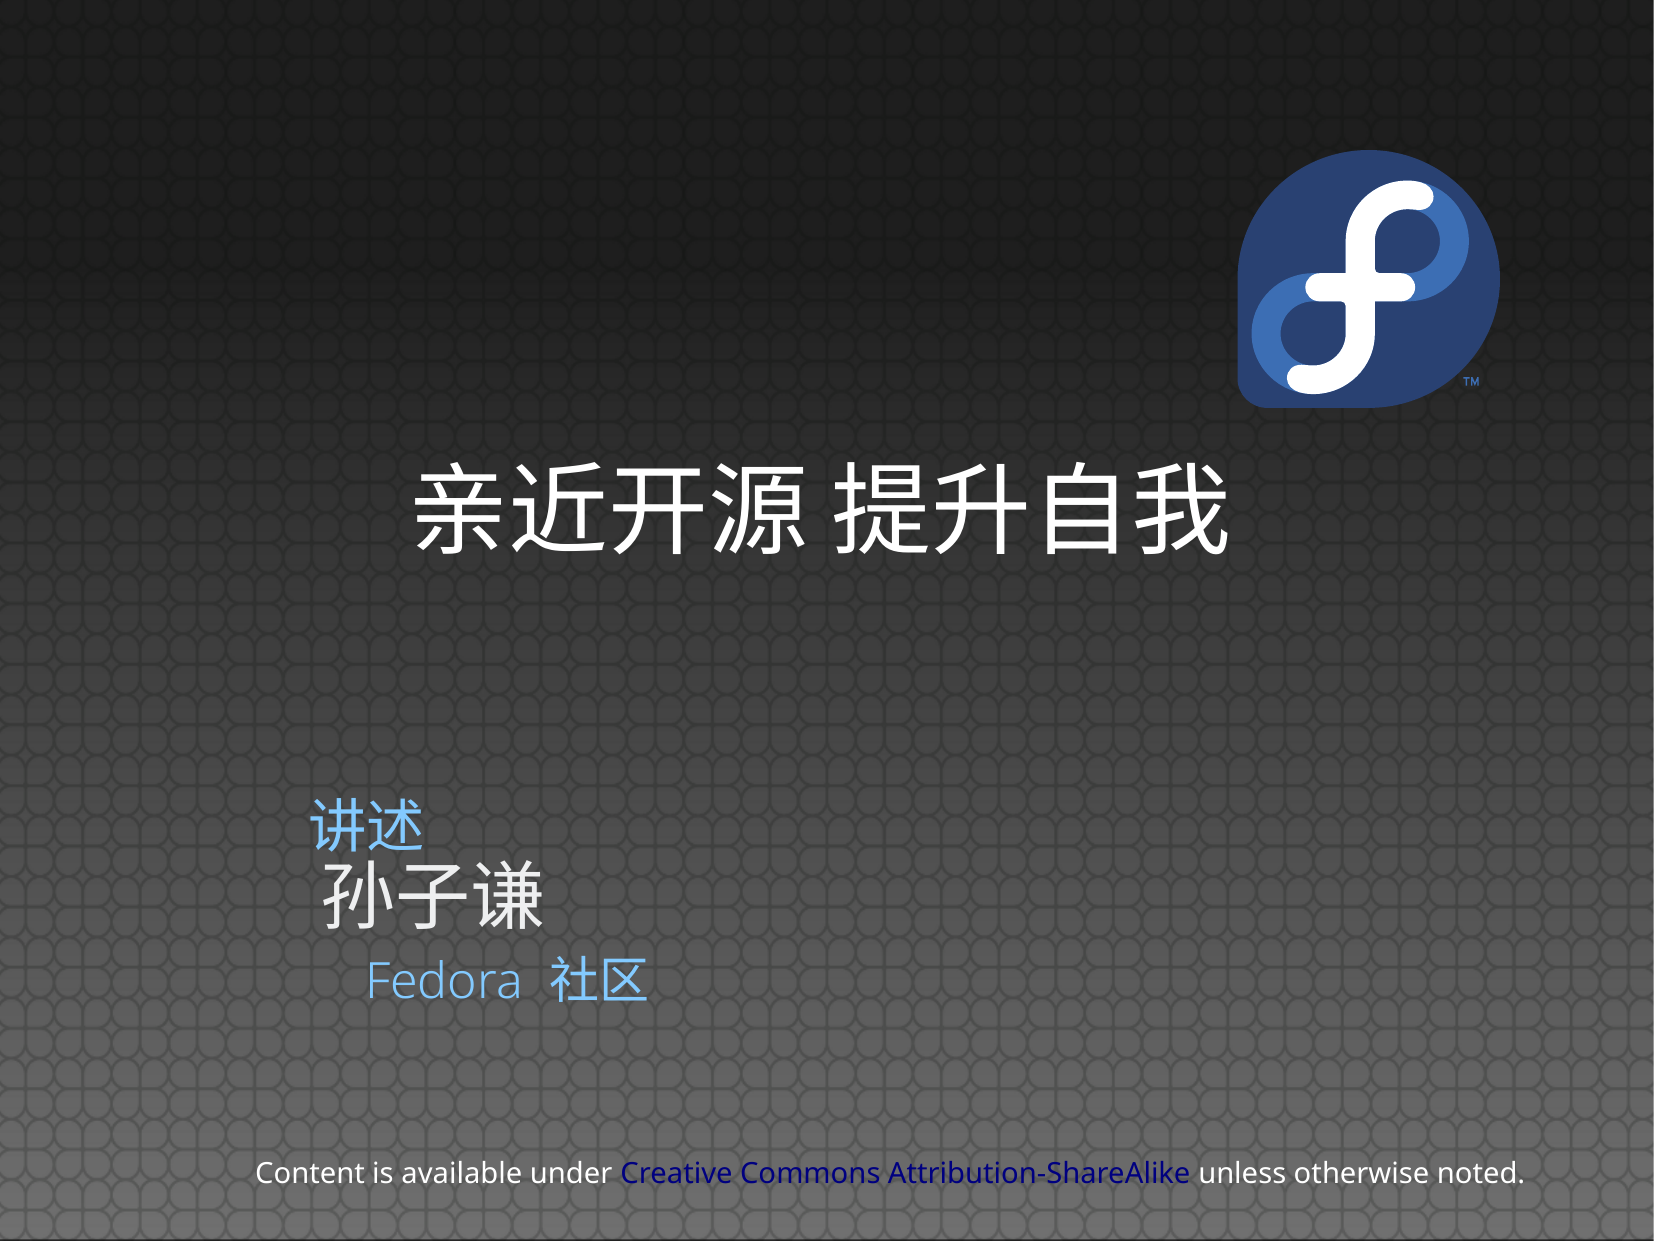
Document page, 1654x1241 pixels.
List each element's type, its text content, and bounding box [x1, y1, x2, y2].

text_box Content is available under Creative Commons Attribution-ShareAlike unless otherwise noted. [147, 1144, 1541, 1215]
text_box Fedora 社区 [350, 938, 842, 1070]
text_box 亲近开源 提升自我 [14, 422, 1626, 586]
text_box 孙子谦 [305, 846, 1057, 949]
text_box 讲述 [293, 785, 694, 869]
picture [0, 0, 1654, 1241]
